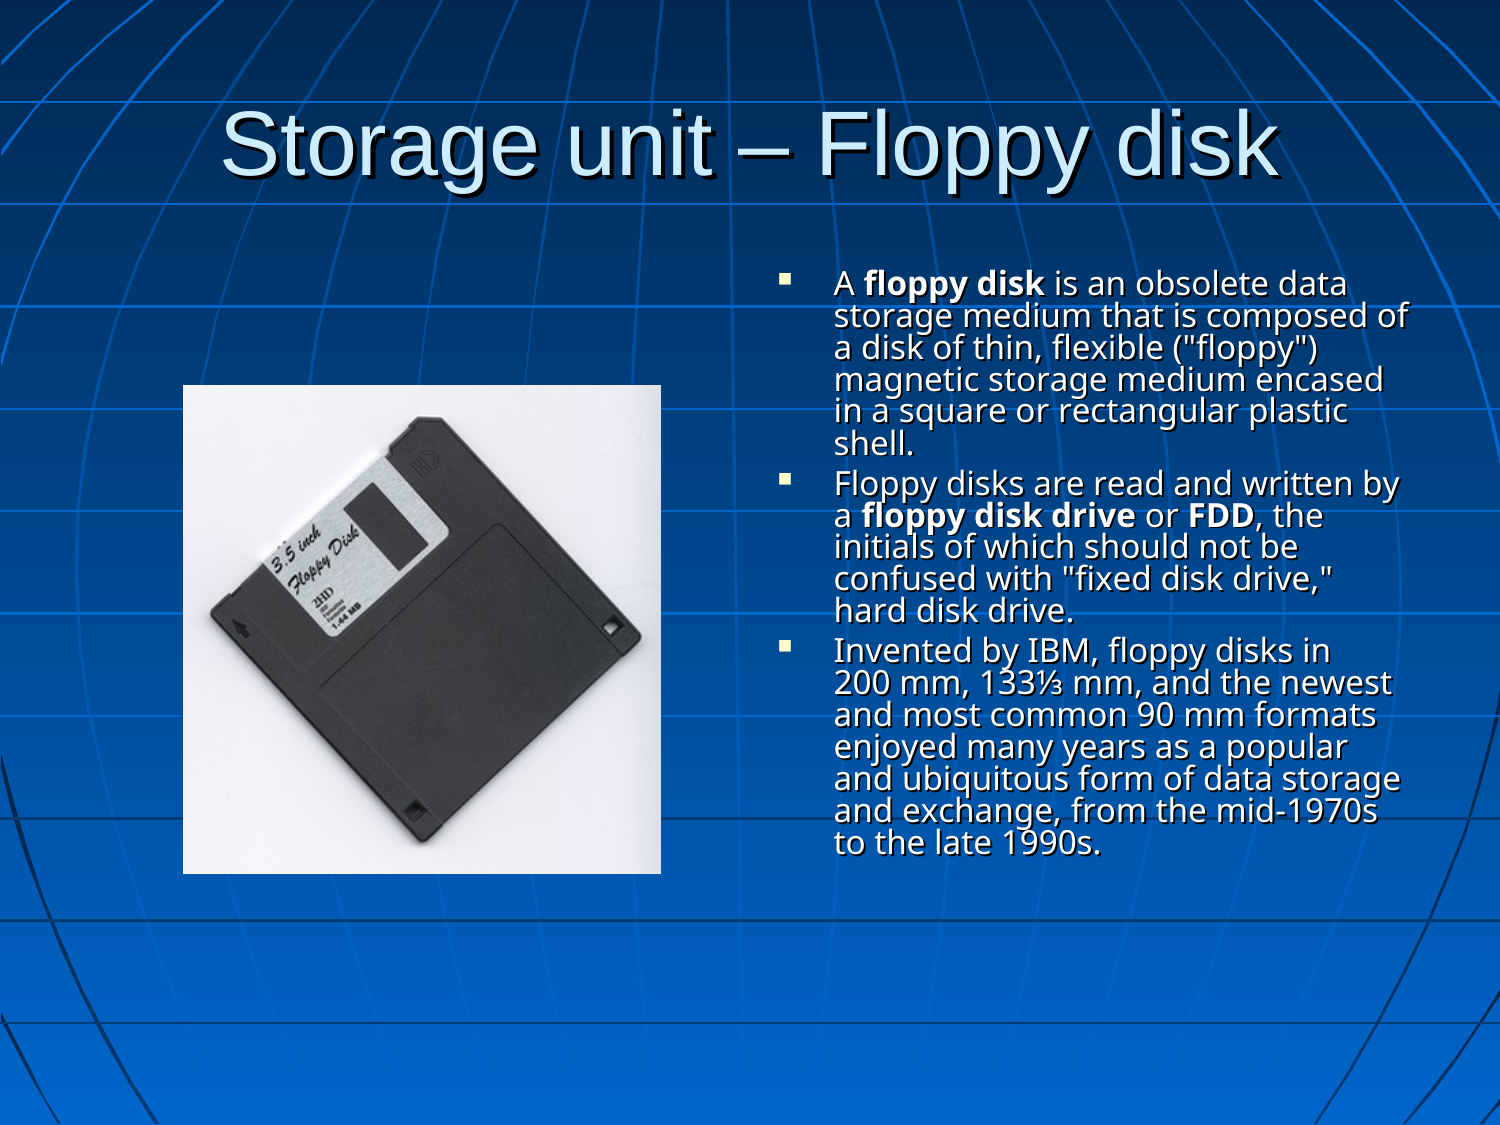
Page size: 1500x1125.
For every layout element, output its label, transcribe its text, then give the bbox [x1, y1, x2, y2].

title Storage unit – Floppy disk [75, 45, 1426, 233]
list A floppy disk is an obsolete data storage medium that is composed of a disk of thin, flexible ("floppy") magnetic storage medium encased in a square or rectangular plastic shell. Floppy disks are read and written by a floppy disk drive or FDD, the initials of which should not be confused with "fixed disk drive," hard disk drive. Invented by IBM, floppy disks in 200 mm, 133⅓ mm, and the newest and most common 90 mm formats enjoyed many years as a popular and ubiquitous form of data storage and exchange, from the mid-1970s to the late 1990s. [762, 262, 1426, 1006]
text_box [183, 385, 661, 874]
